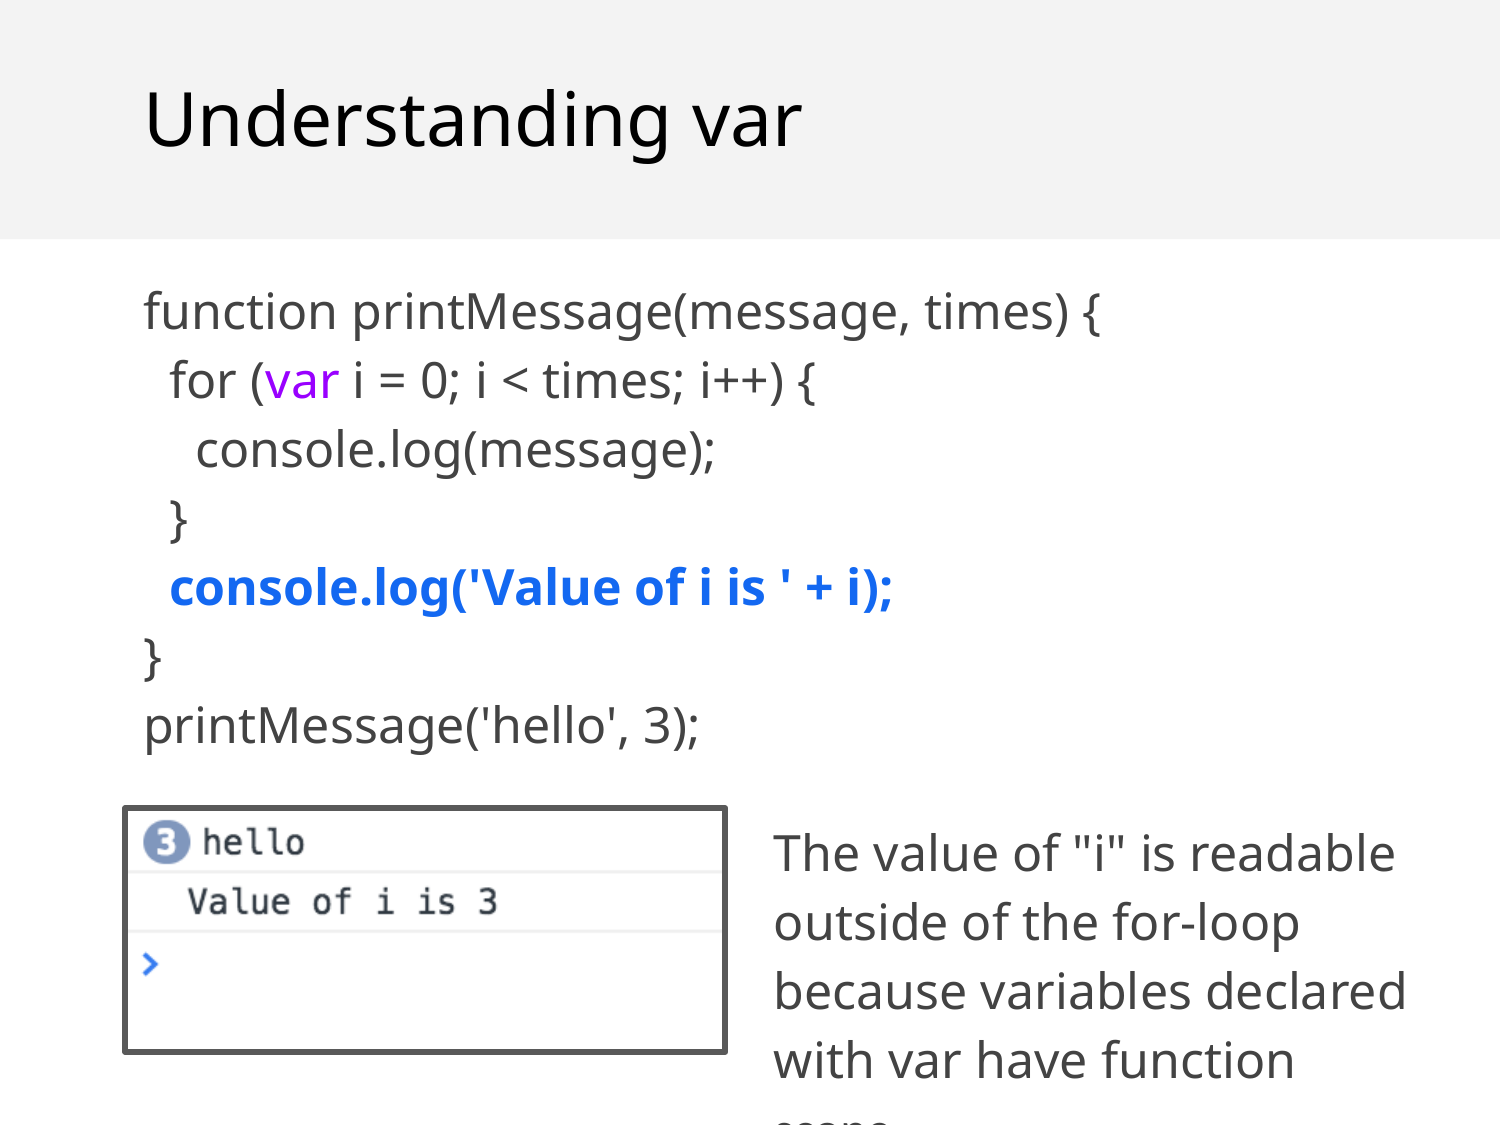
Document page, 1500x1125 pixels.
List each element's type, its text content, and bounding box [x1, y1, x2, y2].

picture [128, 811, 723, 1049]
title Understanding var [128, 56, 1372, 183]
list function printMessage(message, times) { for (var i = 0; i < times; i++) { console.log(message); } console.log('Value of i is ' + i); } printMessage('hello', 3); [128, 255, 1372, 782]
list The value of "i" is readable outside of the for-loop because variables declared with var have function scope. [758, 797, 1427, 1063]
